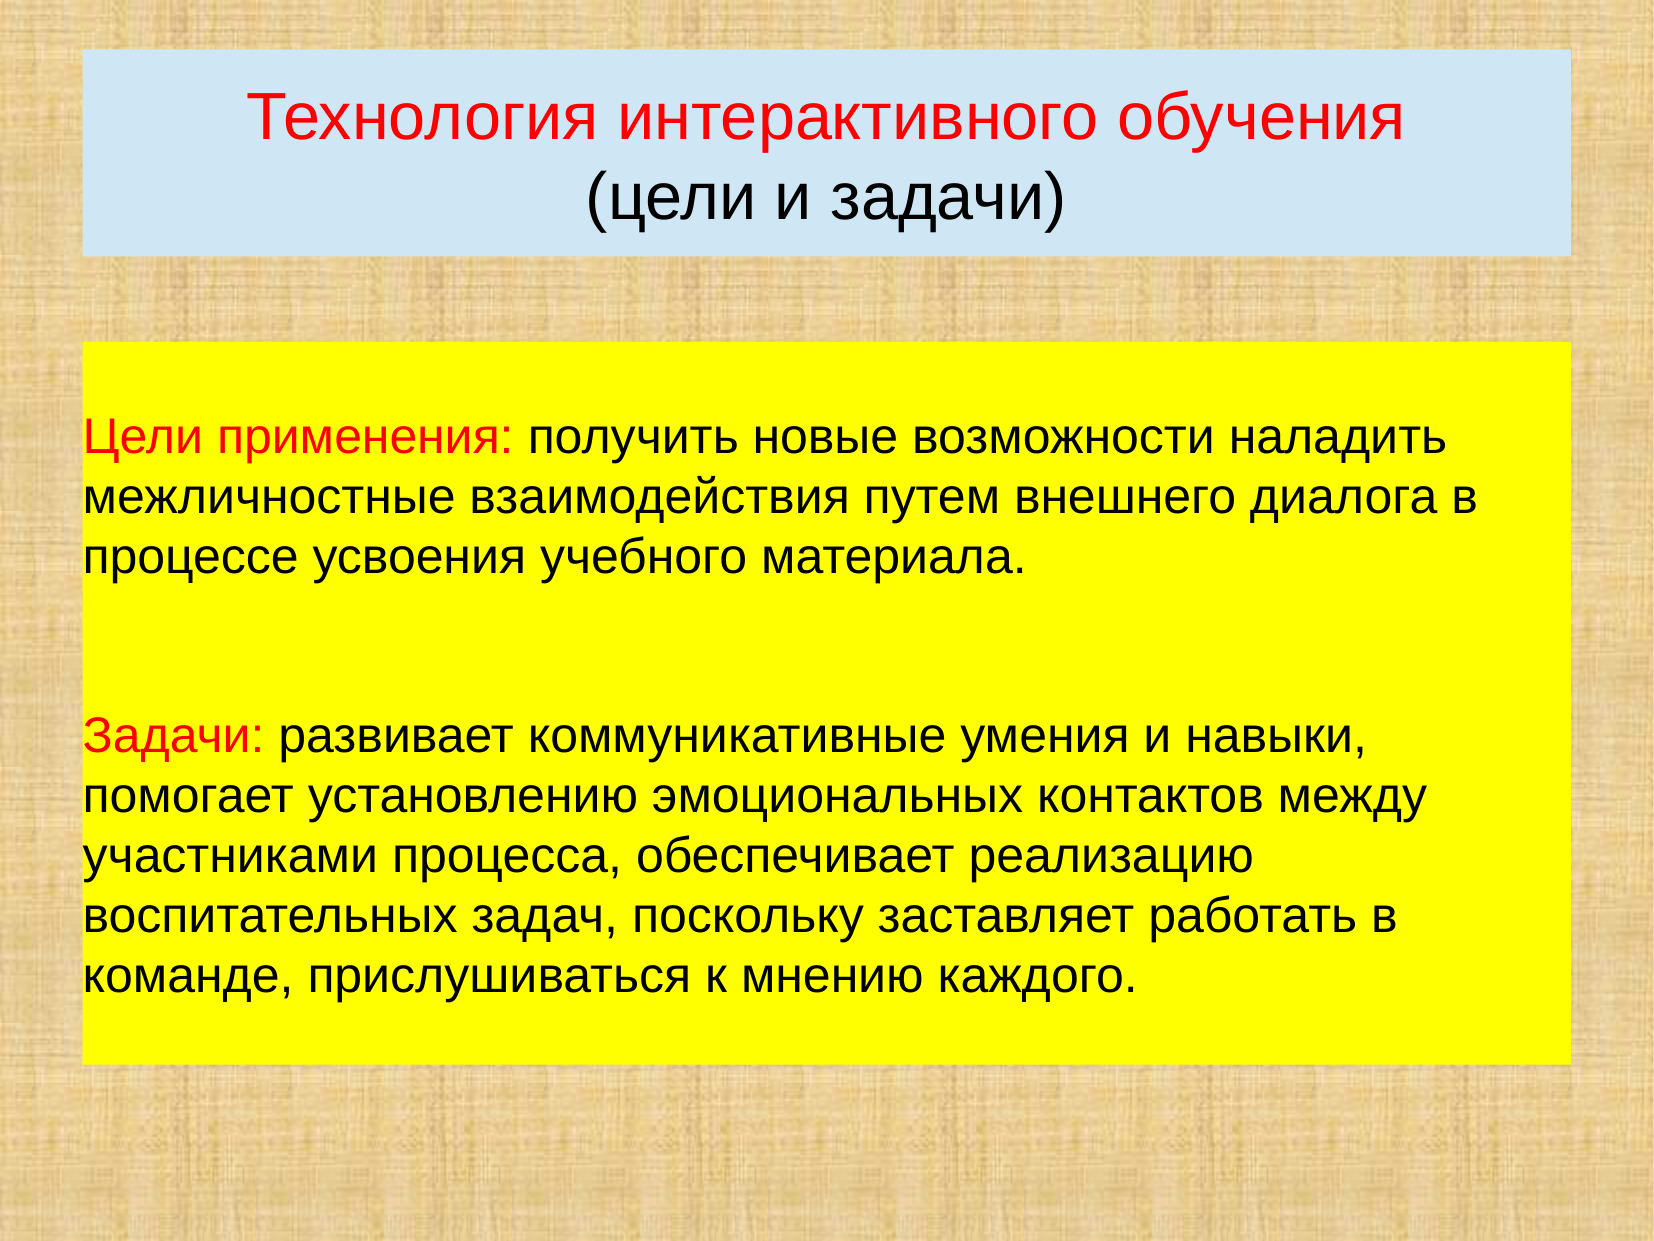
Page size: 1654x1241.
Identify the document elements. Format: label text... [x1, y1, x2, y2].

subtitle Цели применения: получить новые возможности наладить межличностные взаимодействия путем внешнего диалога в процессе усвоения учебного материала. Задачи: развивает коммуникативные умения и навыки, помогает установлению эмоциональных контактов между участниками процесса, обеспечивает реализацию воспитательных задач, поскольку заставляет работать в команде, прислушиваться к мнению каждого. [82, 341, 1571, 1065]
picture [0, 0, 1654, 1241]
title Технология интерактивного обучения (цели и задачи) [82, 49, 1571, 257]
